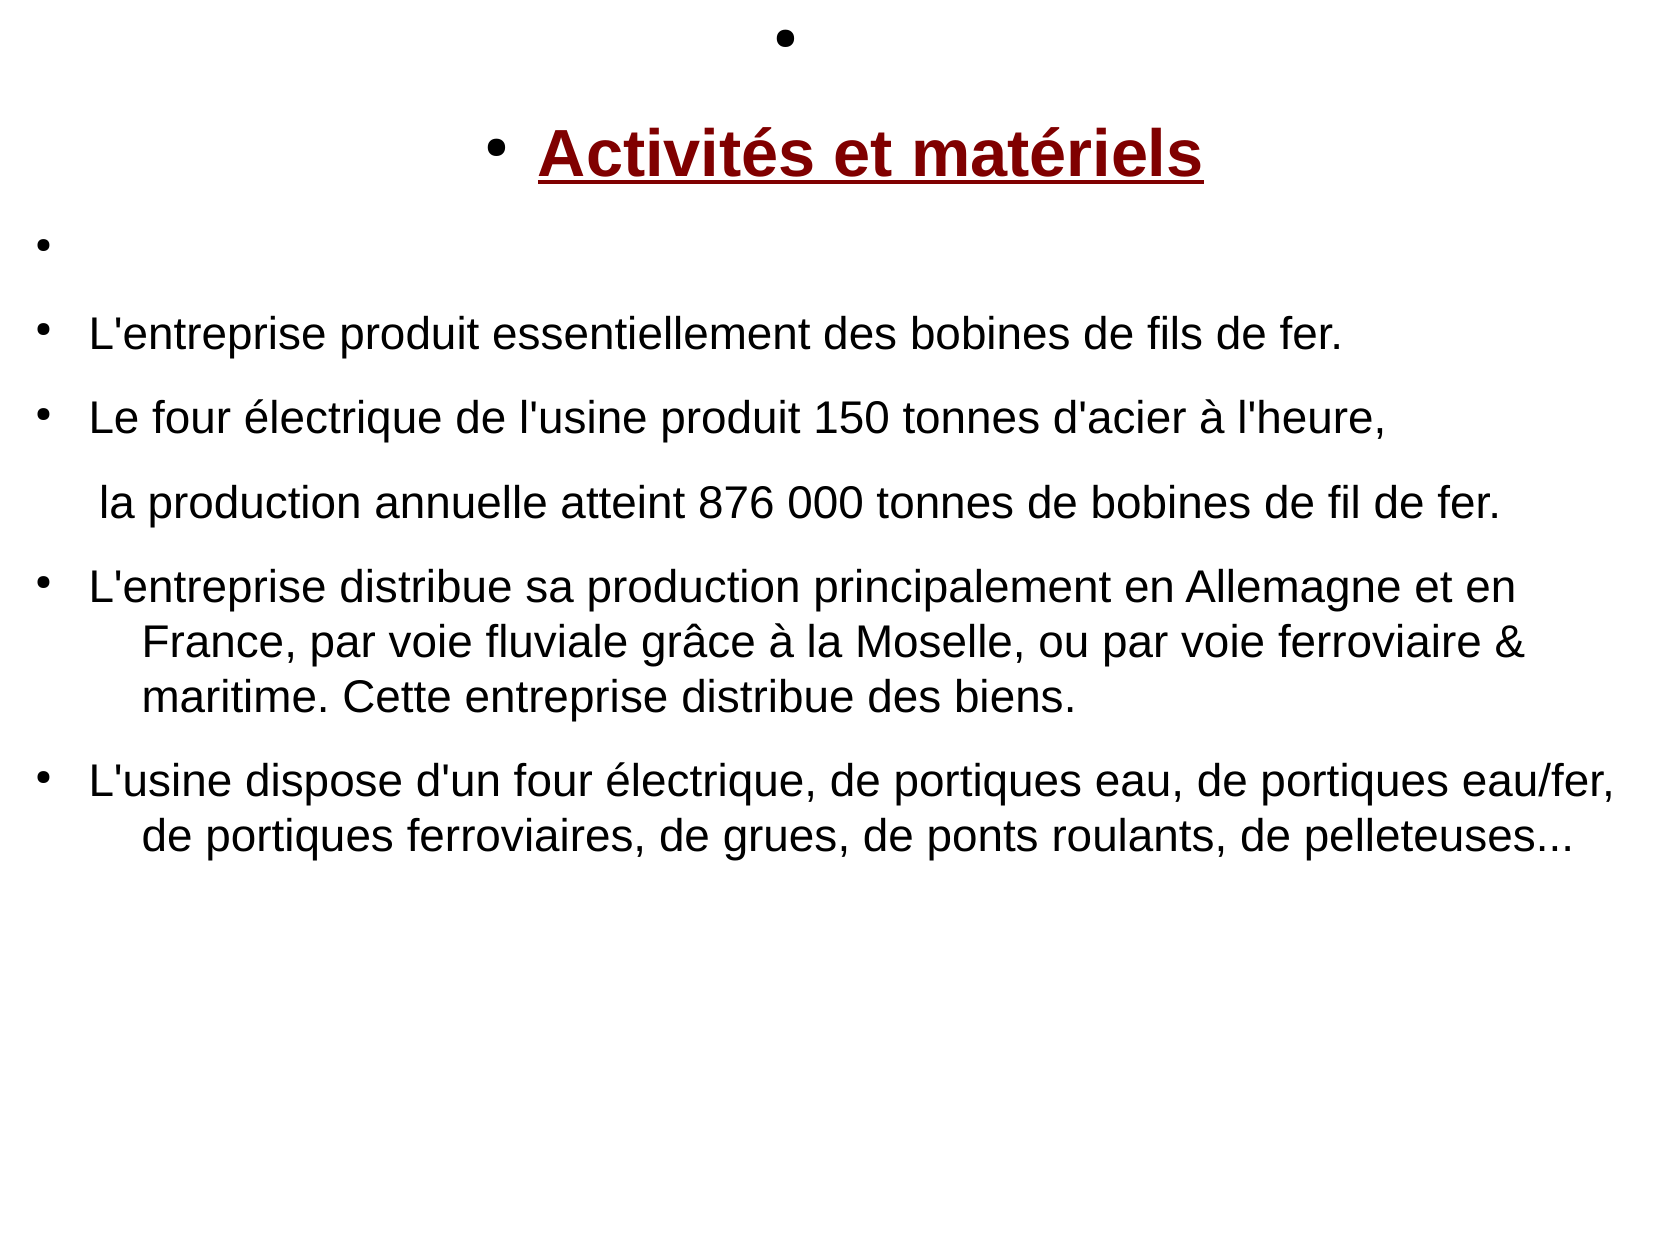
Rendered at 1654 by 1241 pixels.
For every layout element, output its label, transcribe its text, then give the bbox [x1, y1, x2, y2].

list Activités et matériels L'entreprise produit essentiellement des bobines de fils de fer. Le four électrique de l'usine produit 150 tonnes d'acier à l'heure, la production annuelle atteint 876 000 tonnes de bobines de fil de fer. L'entreprise distribue sa production principalement en Allemagne et en France, par voie fluviale grâce à la Moselle, ou par voie ferroviaire & maritime. Cette entreprise distribue des biens. L'usine dispose d'un four électrique, de portiques eau, de portiques eau/fer, de portiques ferroviaires, de grues, de ponts roulants, de pelleteuses... [0, 0, 1654, 1241]
